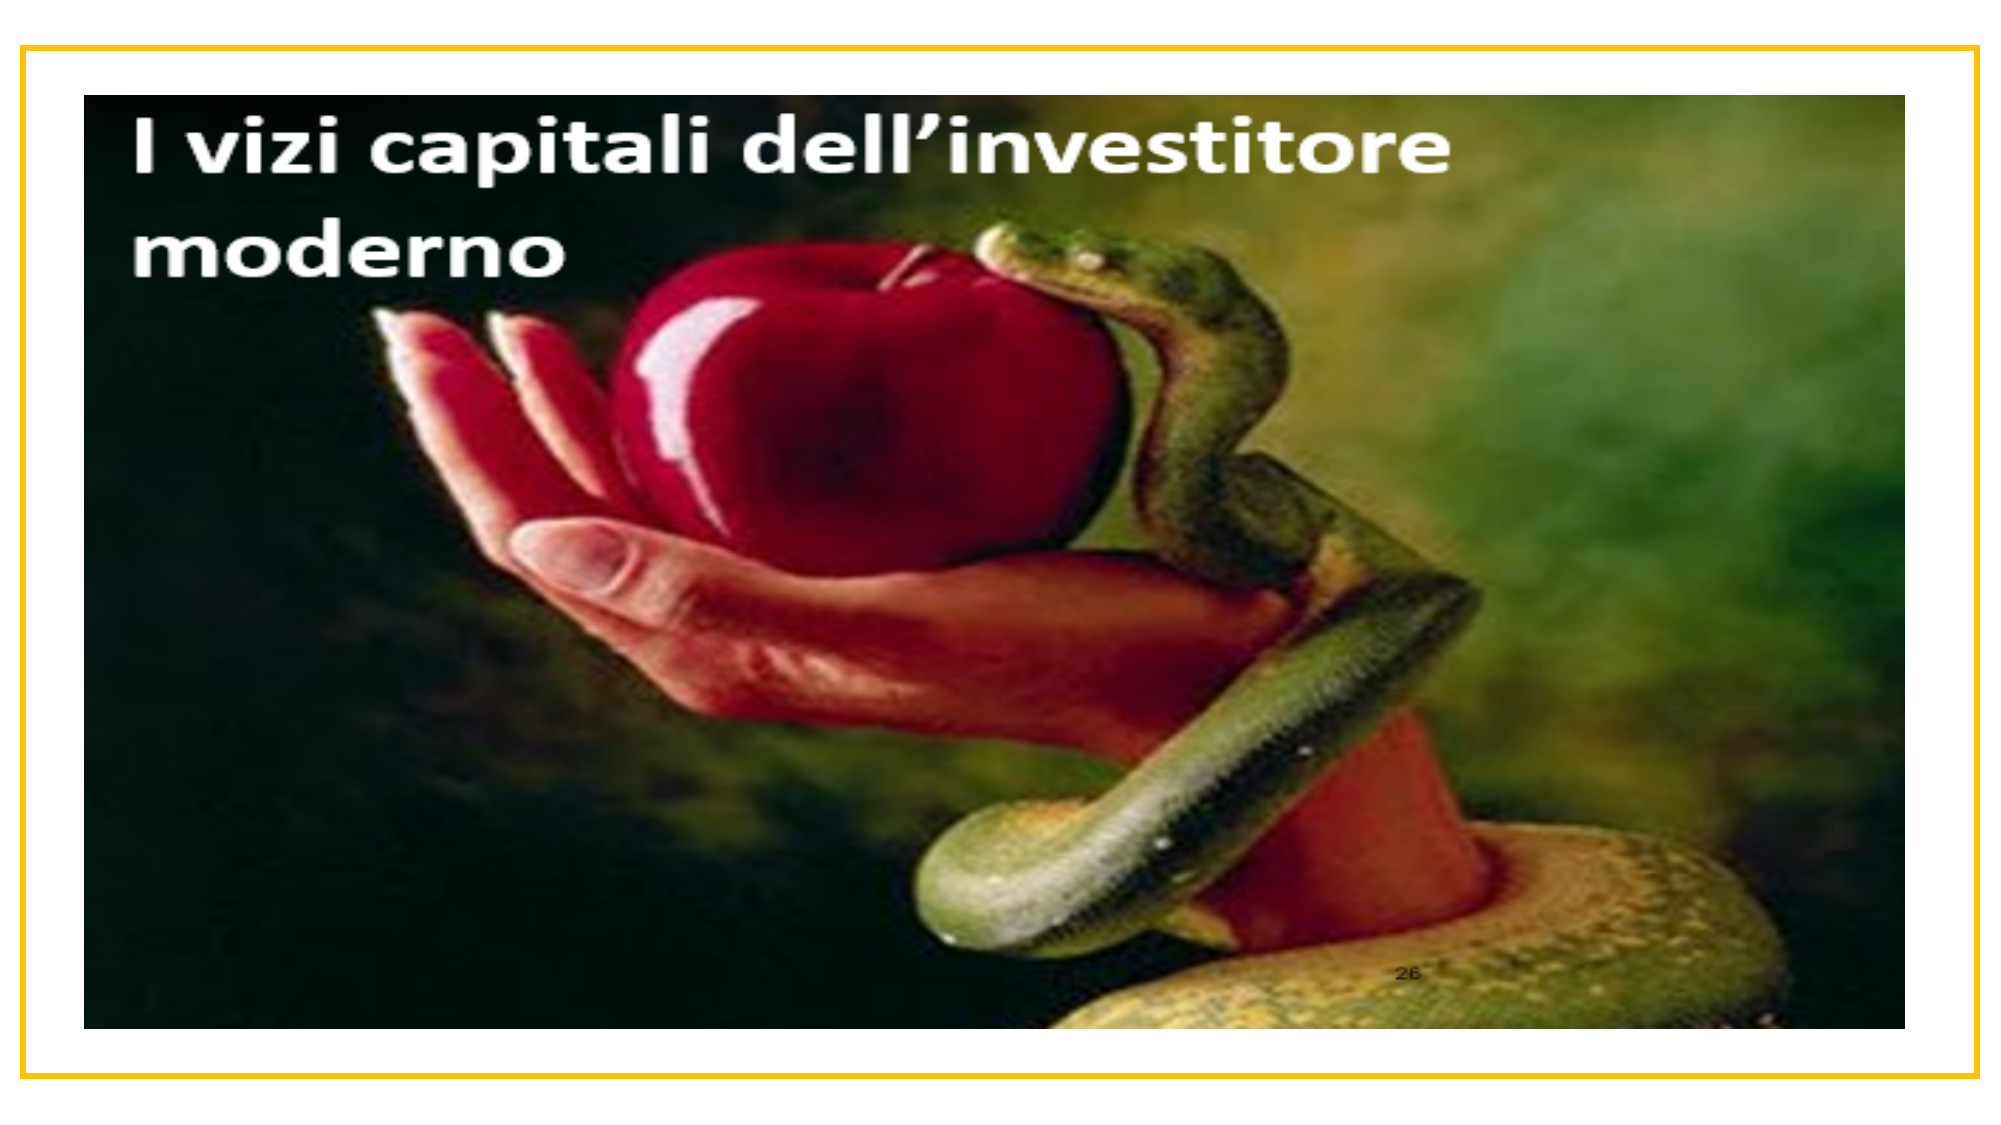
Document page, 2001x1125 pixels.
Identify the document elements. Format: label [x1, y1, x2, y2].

text_box [22, 47, 1978, 1077]
picture [84, 95, 1905, 1029]
